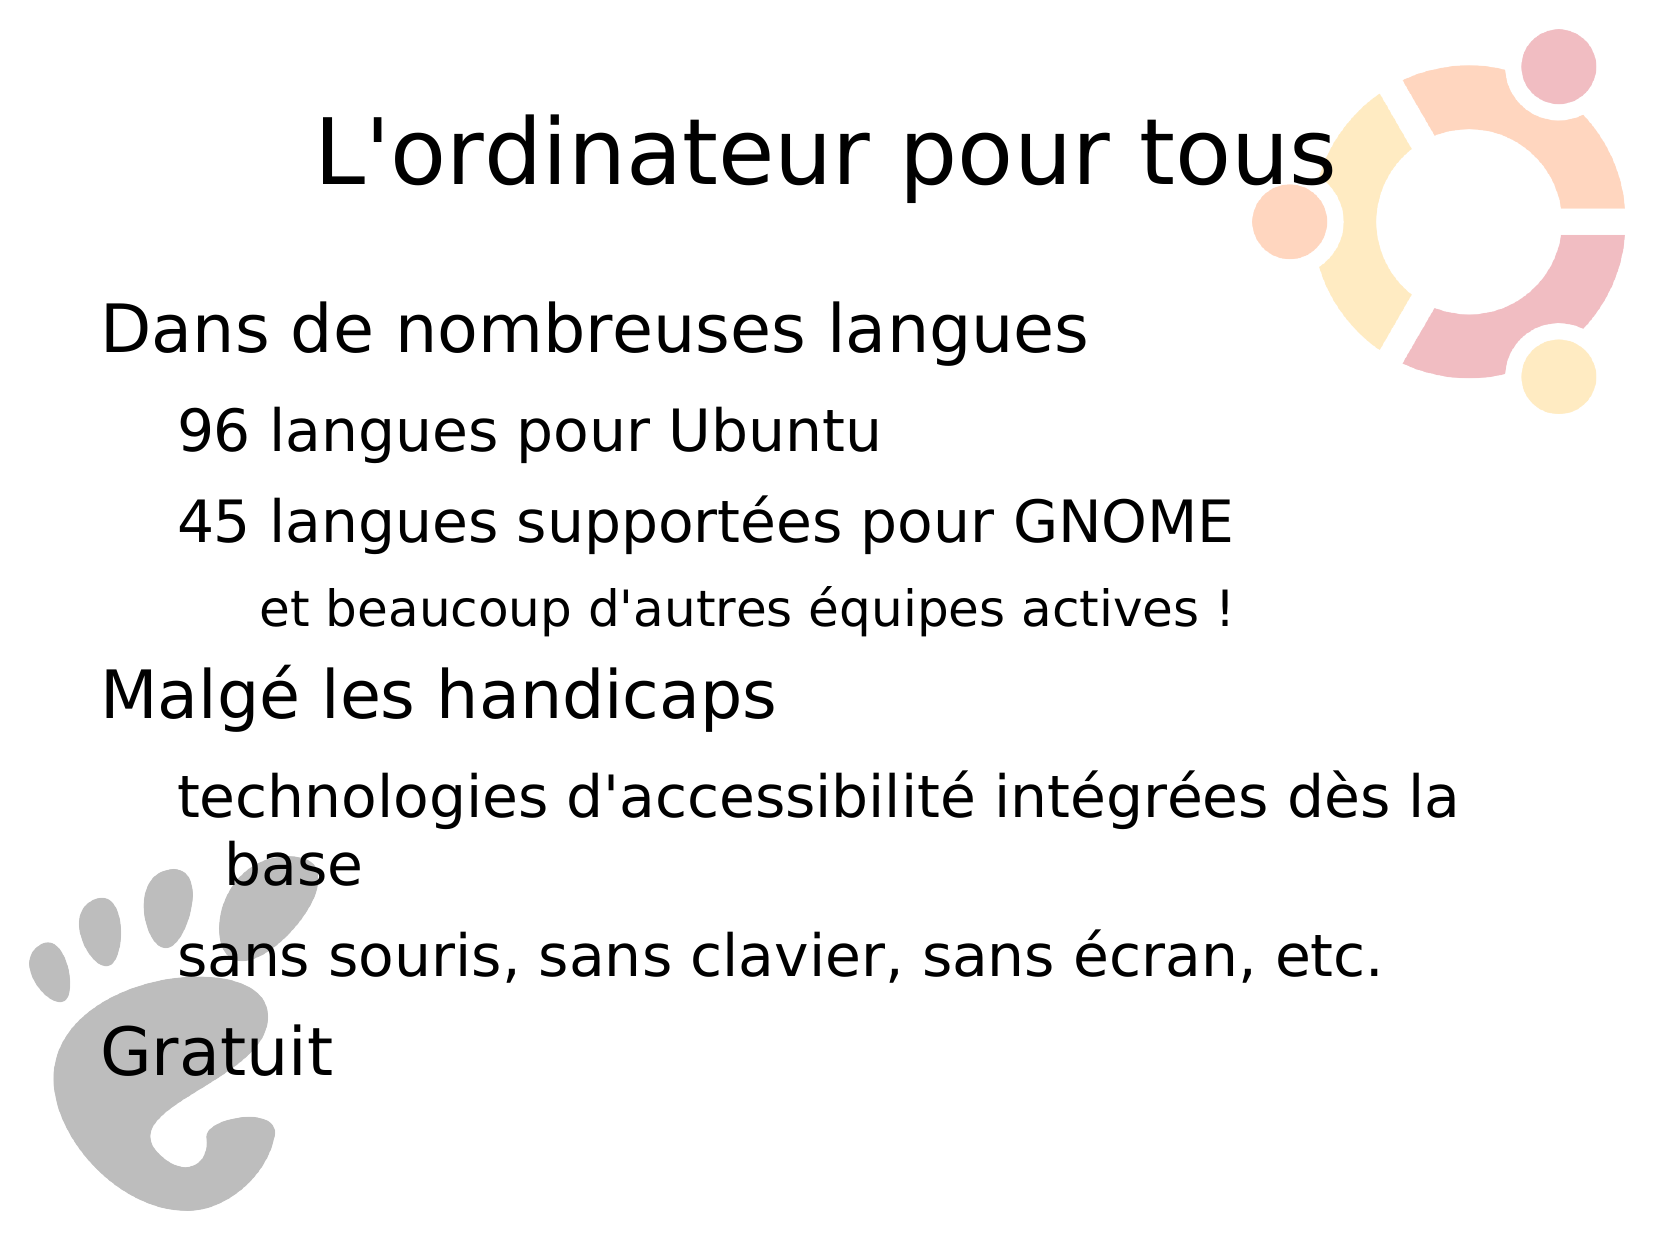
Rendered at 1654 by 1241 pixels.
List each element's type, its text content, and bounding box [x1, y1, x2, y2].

title L'ordinateur pour tous [82, 49, 1571, 257]
list Dans de nombreuses langues 96 langues pour Ubuntu 45 langues supportées pour GNOME et beaucoup d'autres équipes actives ! Malgé les handicaps technologies d'accessibilité intégrées dès la base sans souris, sans clavier, sans écran, etc. Gratuit [82, 290, 1571, 1109]
